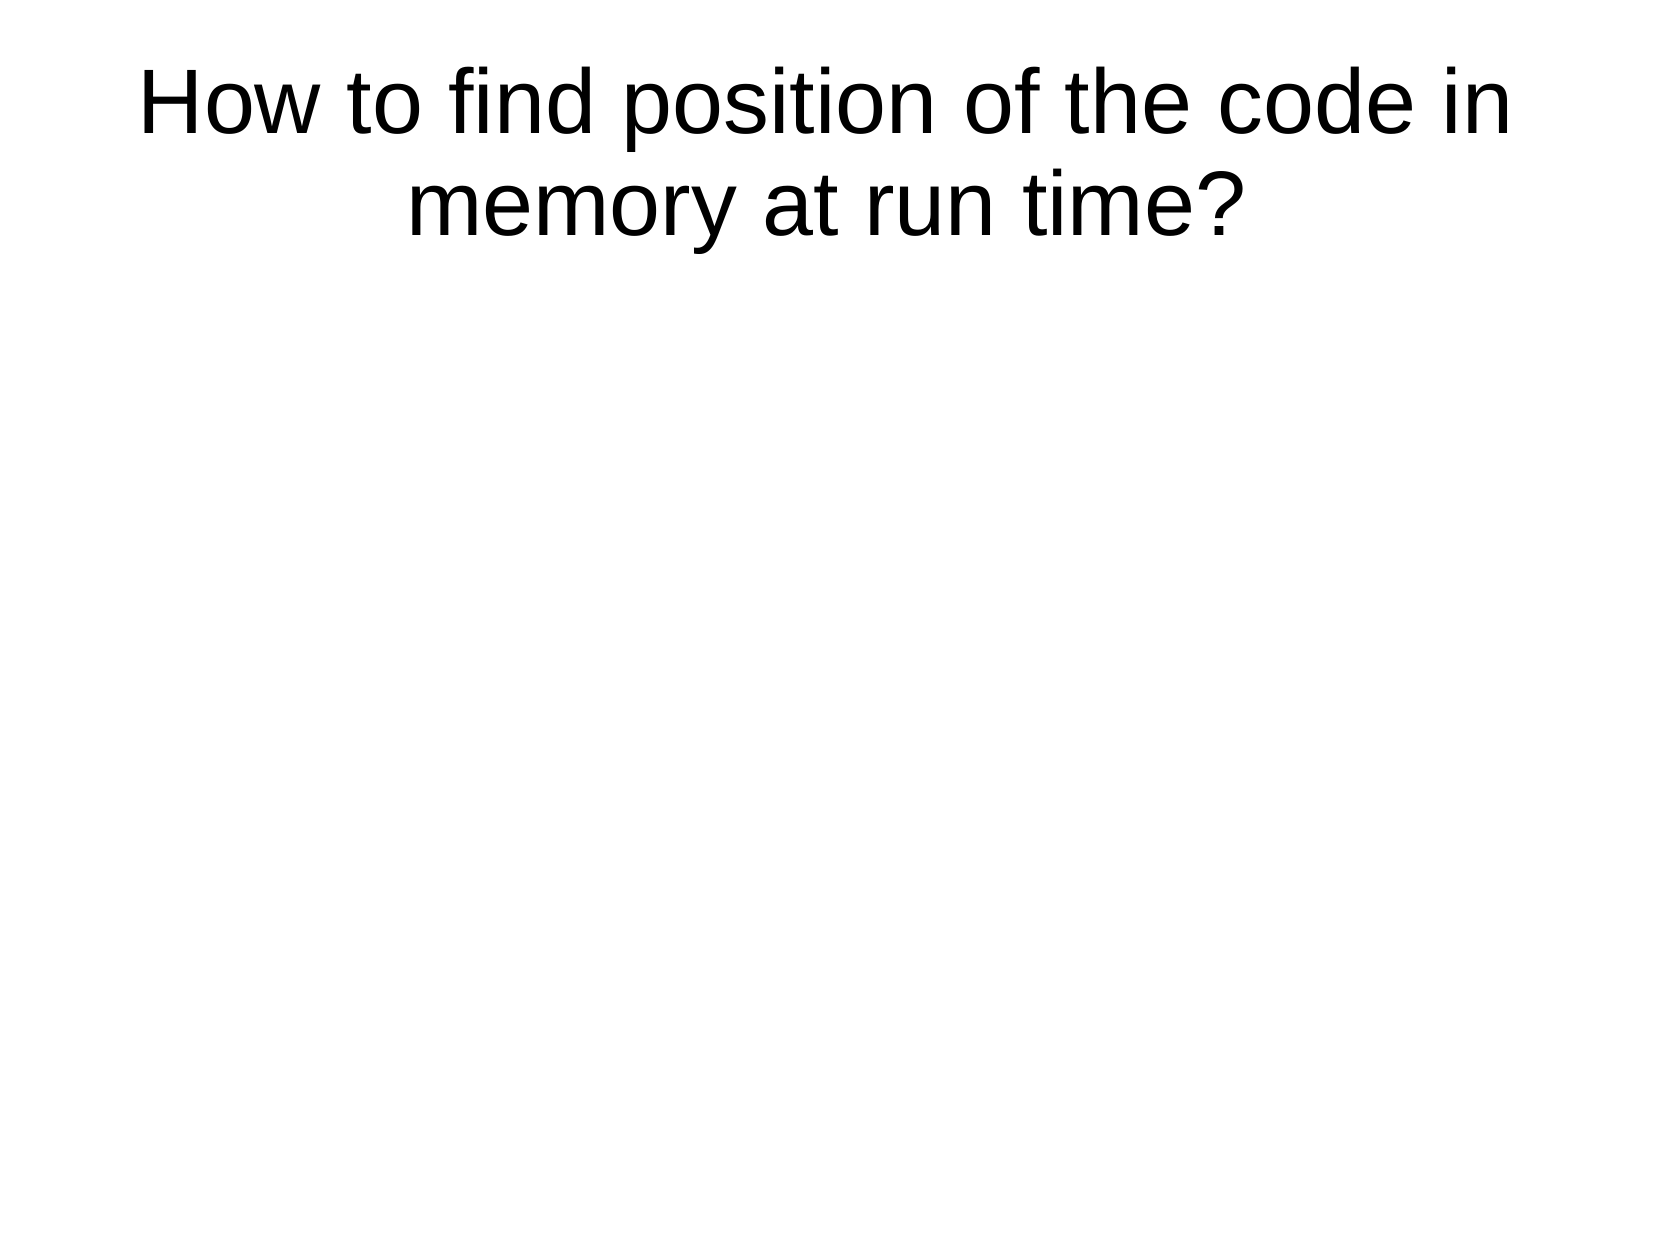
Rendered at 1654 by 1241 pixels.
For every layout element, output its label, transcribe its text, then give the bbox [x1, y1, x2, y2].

title How to find position of the code in memory at run time? [82, 49, 1571, 257]
